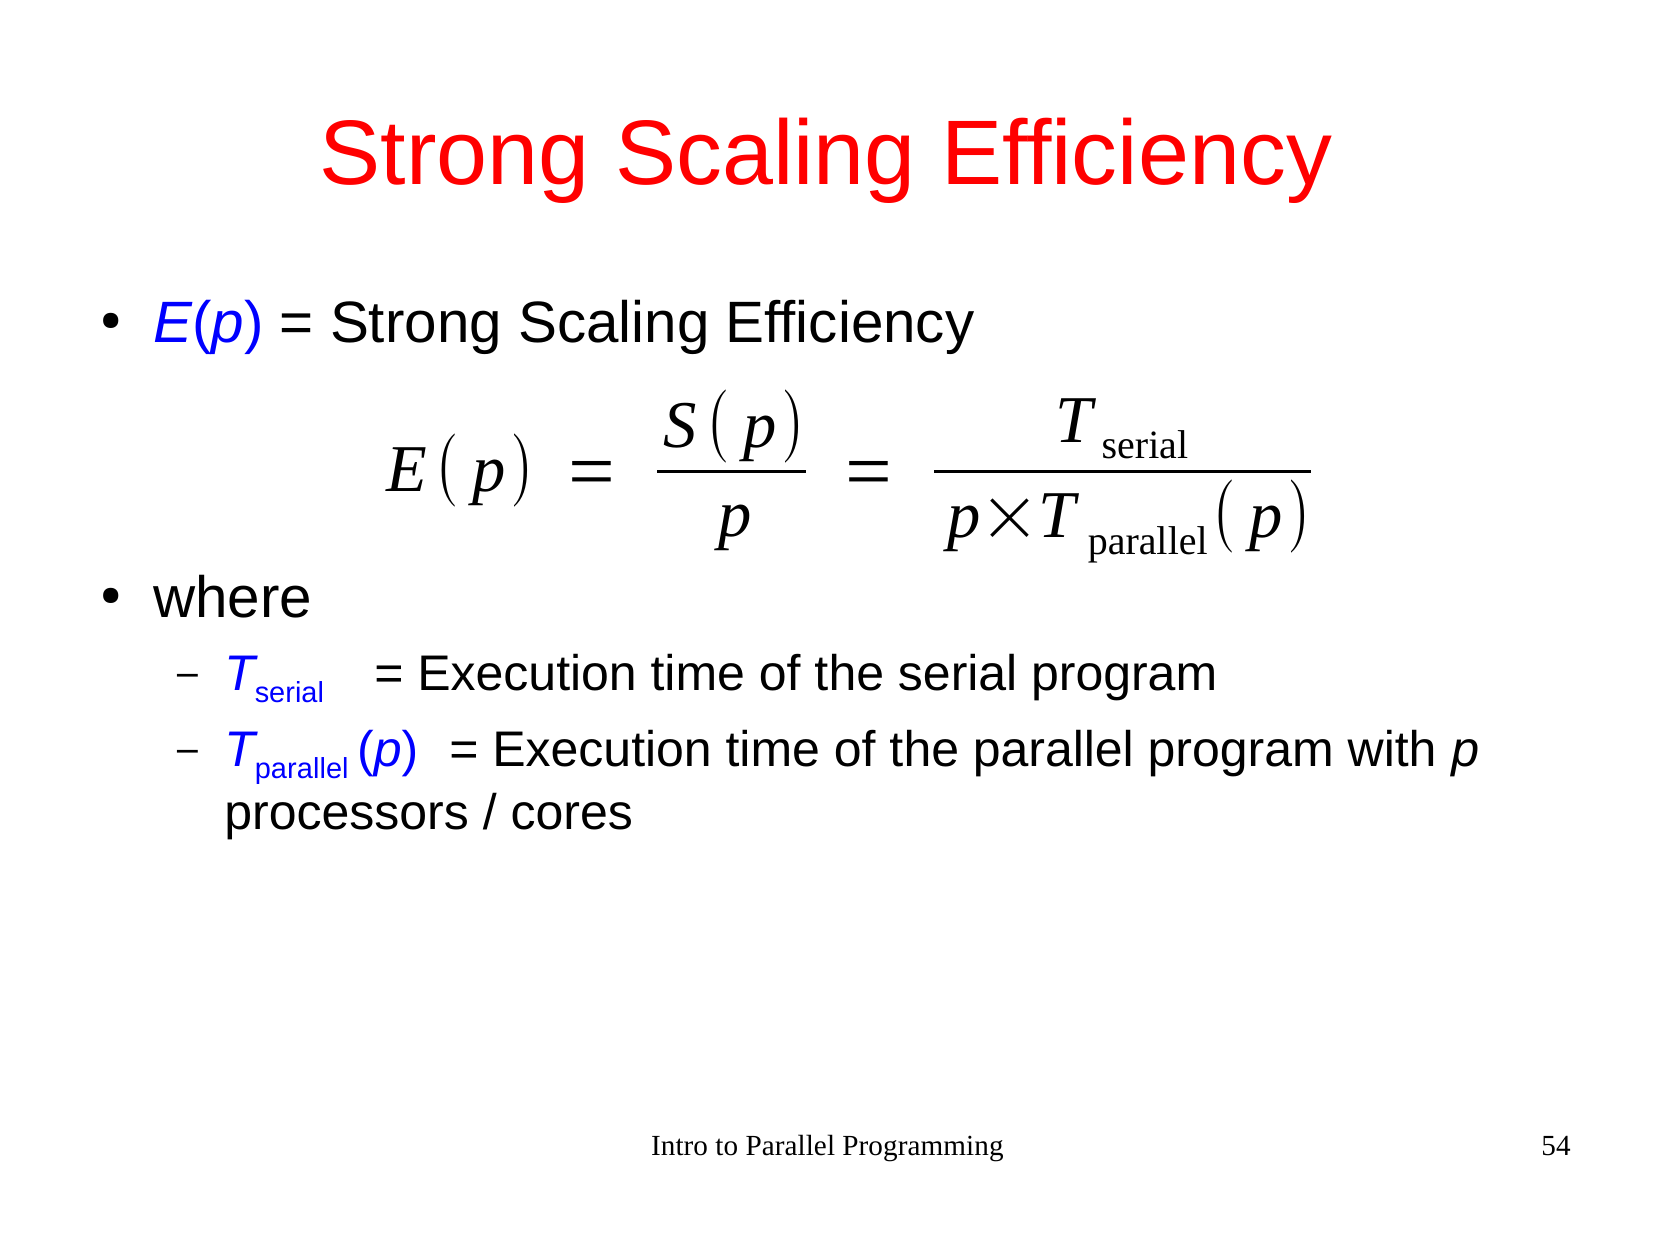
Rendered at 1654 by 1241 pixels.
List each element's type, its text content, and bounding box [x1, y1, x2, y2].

chart [375, 382, 1321, 563]
list E(p) = Strong Scaling Efficiency where Tserial = Execution time of the serial program Tparallel (p) = Execution time of the parallel program with p processors / cores [82, 290, 1571, 1109]
title Strong Scaling Efficiency [82, 49, 1571, 257]
